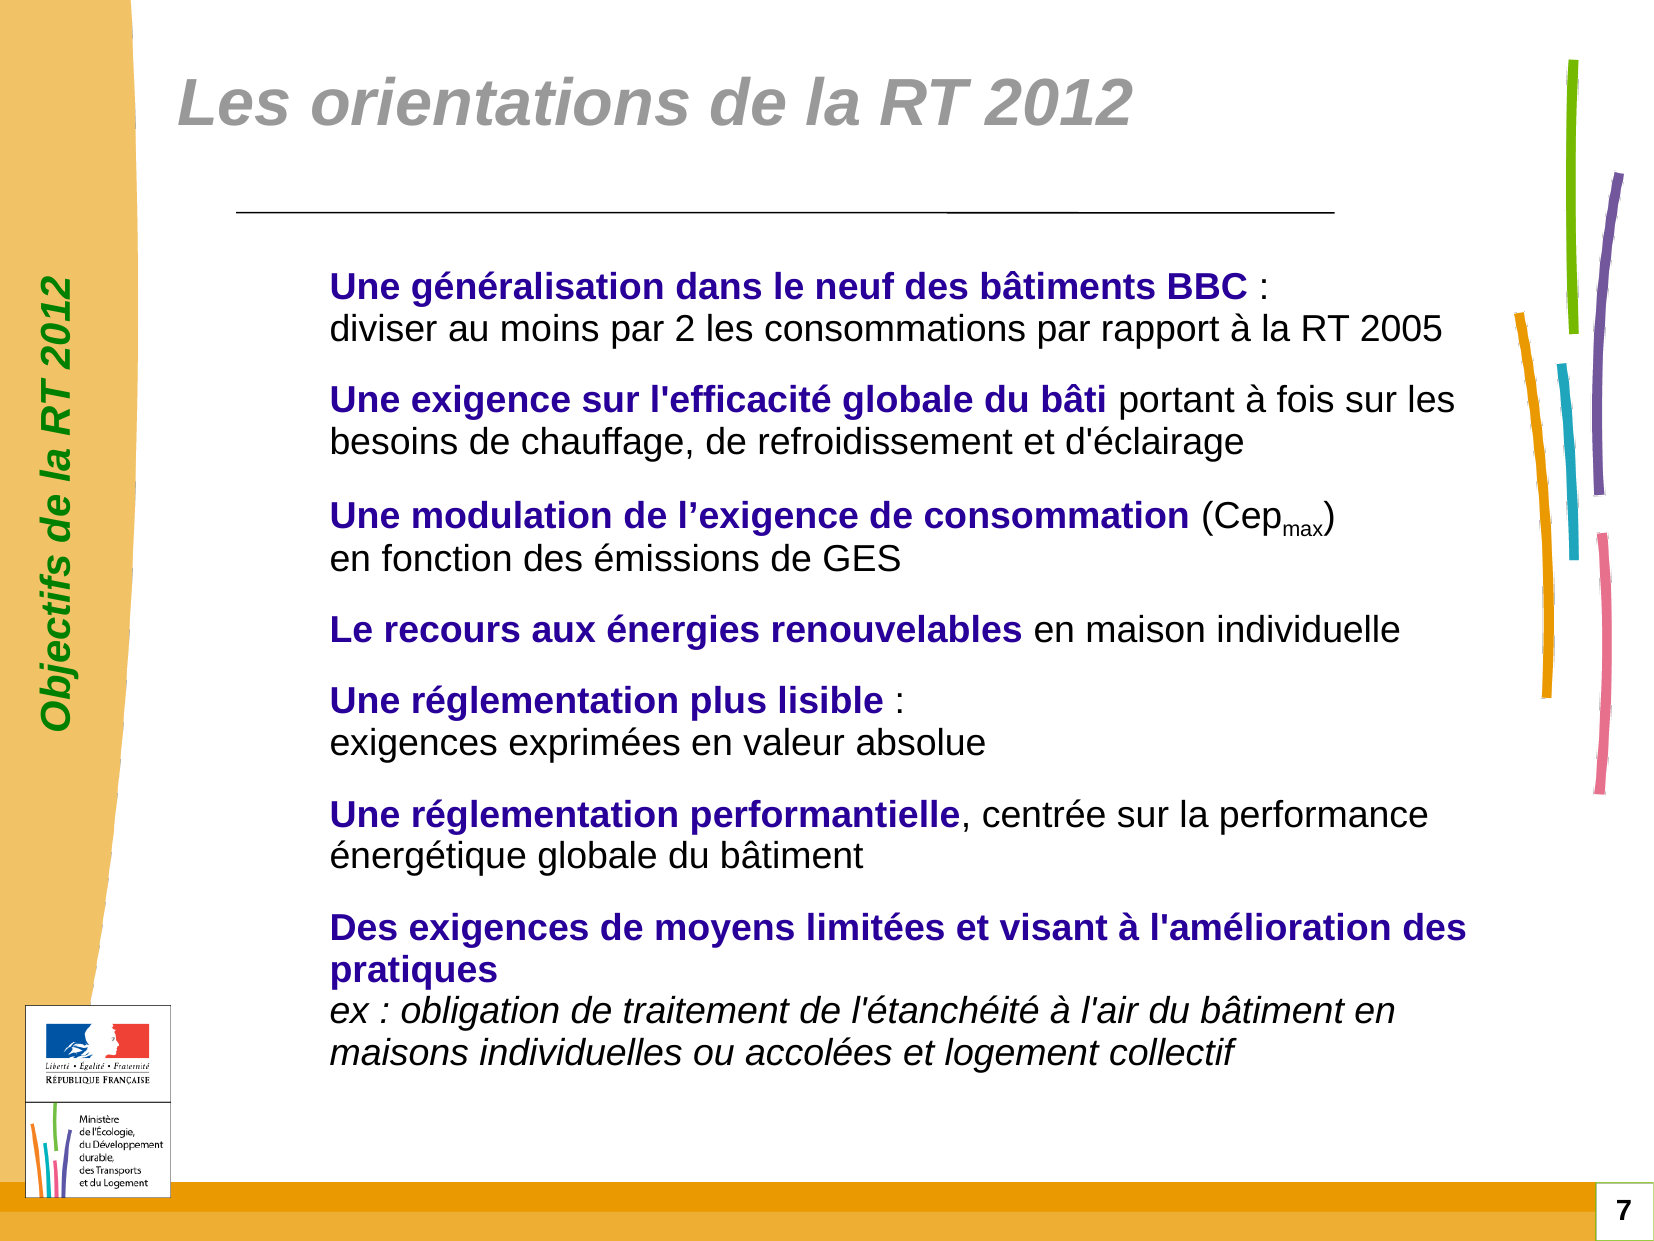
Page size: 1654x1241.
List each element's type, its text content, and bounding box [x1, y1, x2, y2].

list Une généralisation dans le neuf des bâtiments BBC : diviser au moins par 2 les consommations par rapport à la RT 2005 Une exigence sur l'efficacité globale du bâti portant à fois sur les besoins de chauffage, de refroidissement et d'éclairage Une modulation de l’exigence de consommation (Cepmax) en fonction des émissions de GES Le recours aux énergies renouvelables en maison individuelle Une réglementation plus lisible : exigences exprimées en valeur absolue Une réglementation performantielle, centrée sur la performance énergétique globale du bâtiment Des exigences de moyens limitées et visant à l'amélioration des pratiques ex : obligation de traitement de l'étanchéité à l'air du bâtiment en maisons individuelles ou accolées et logement collectif [147, 265, 1506, 1123]
title Les orientations de la RT 2012 [177, 29, 1536, 178]
picture [0, 0, 1654, 1241]
text_box Objectifs de la RT 2012 [11, 47, 101, 963]
